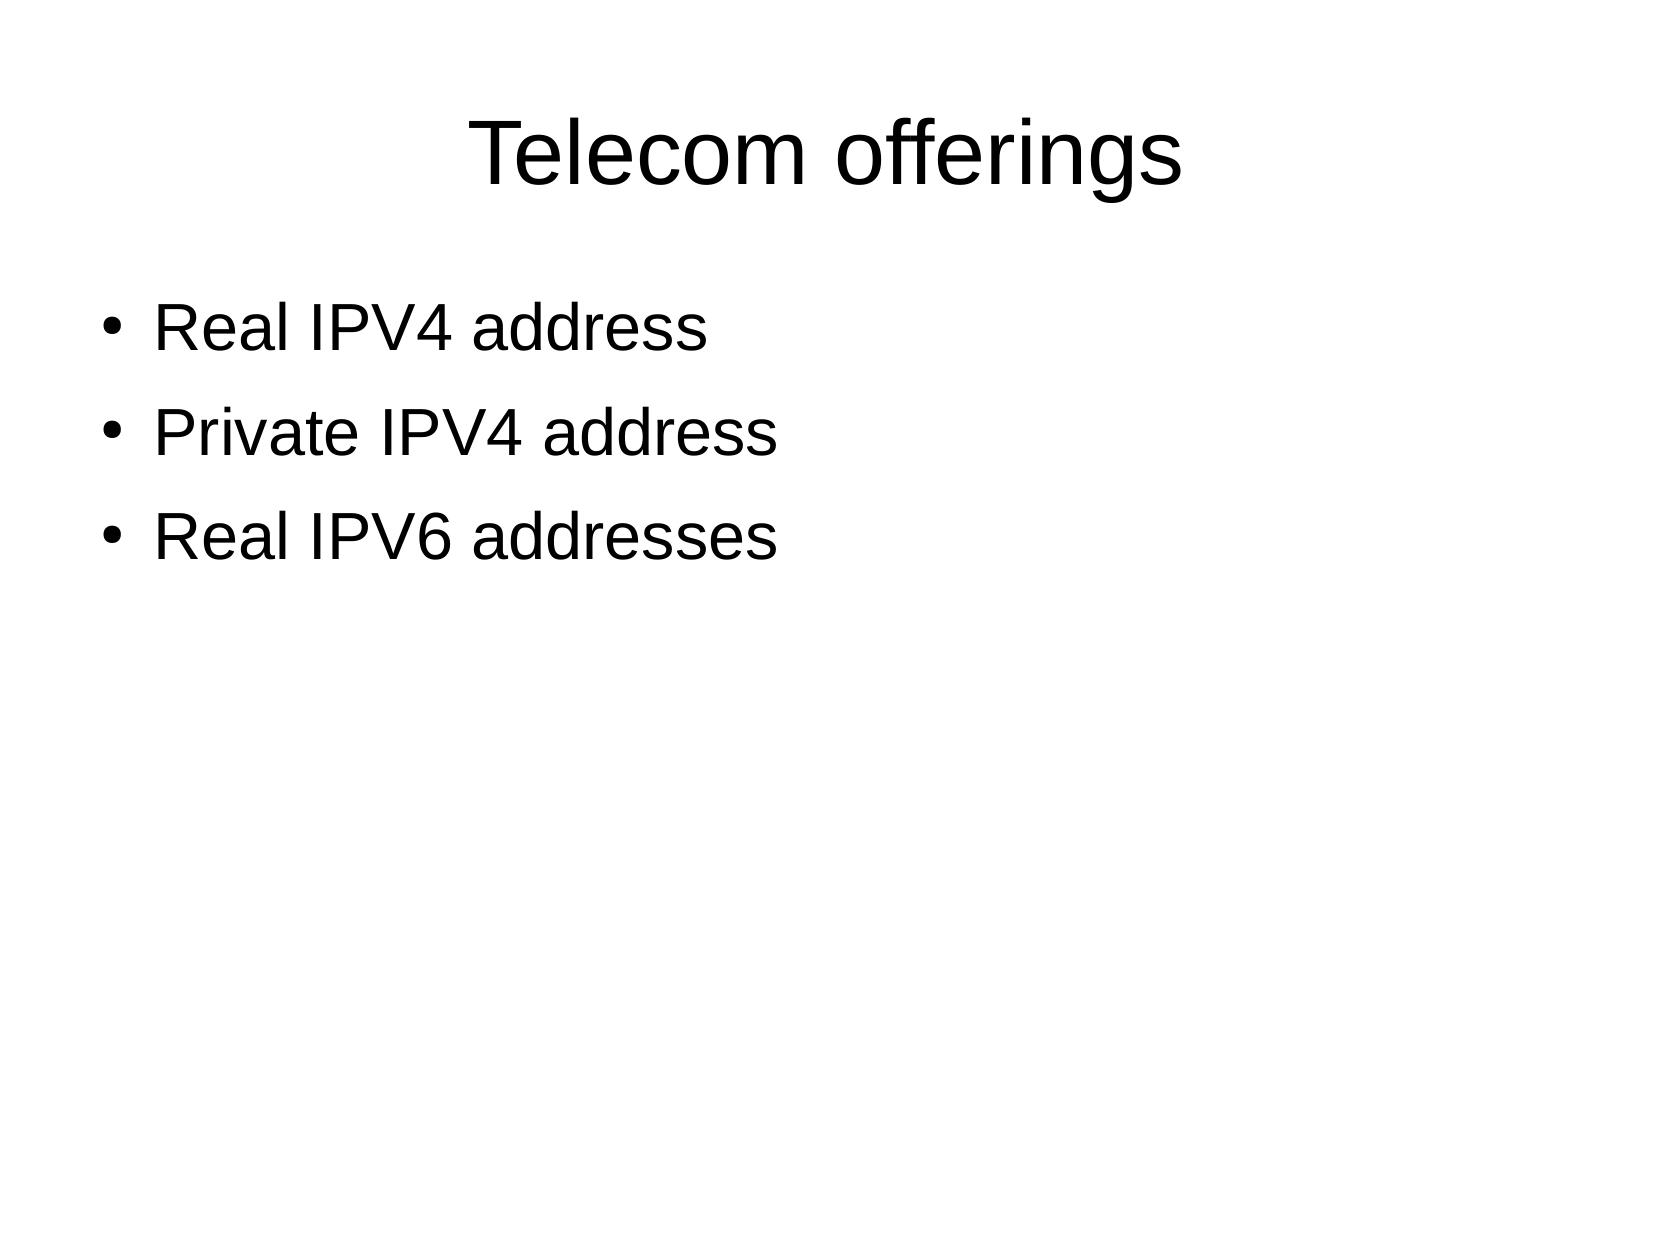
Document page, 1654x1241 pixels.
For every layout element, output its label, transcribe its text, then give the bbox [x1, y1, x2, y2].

list Real IPV4 address Private IPV4 address Real IPV6 addresses [82, 290, 1571, 1094]
title Telecom offerings [82, 49, 1571, 257]
